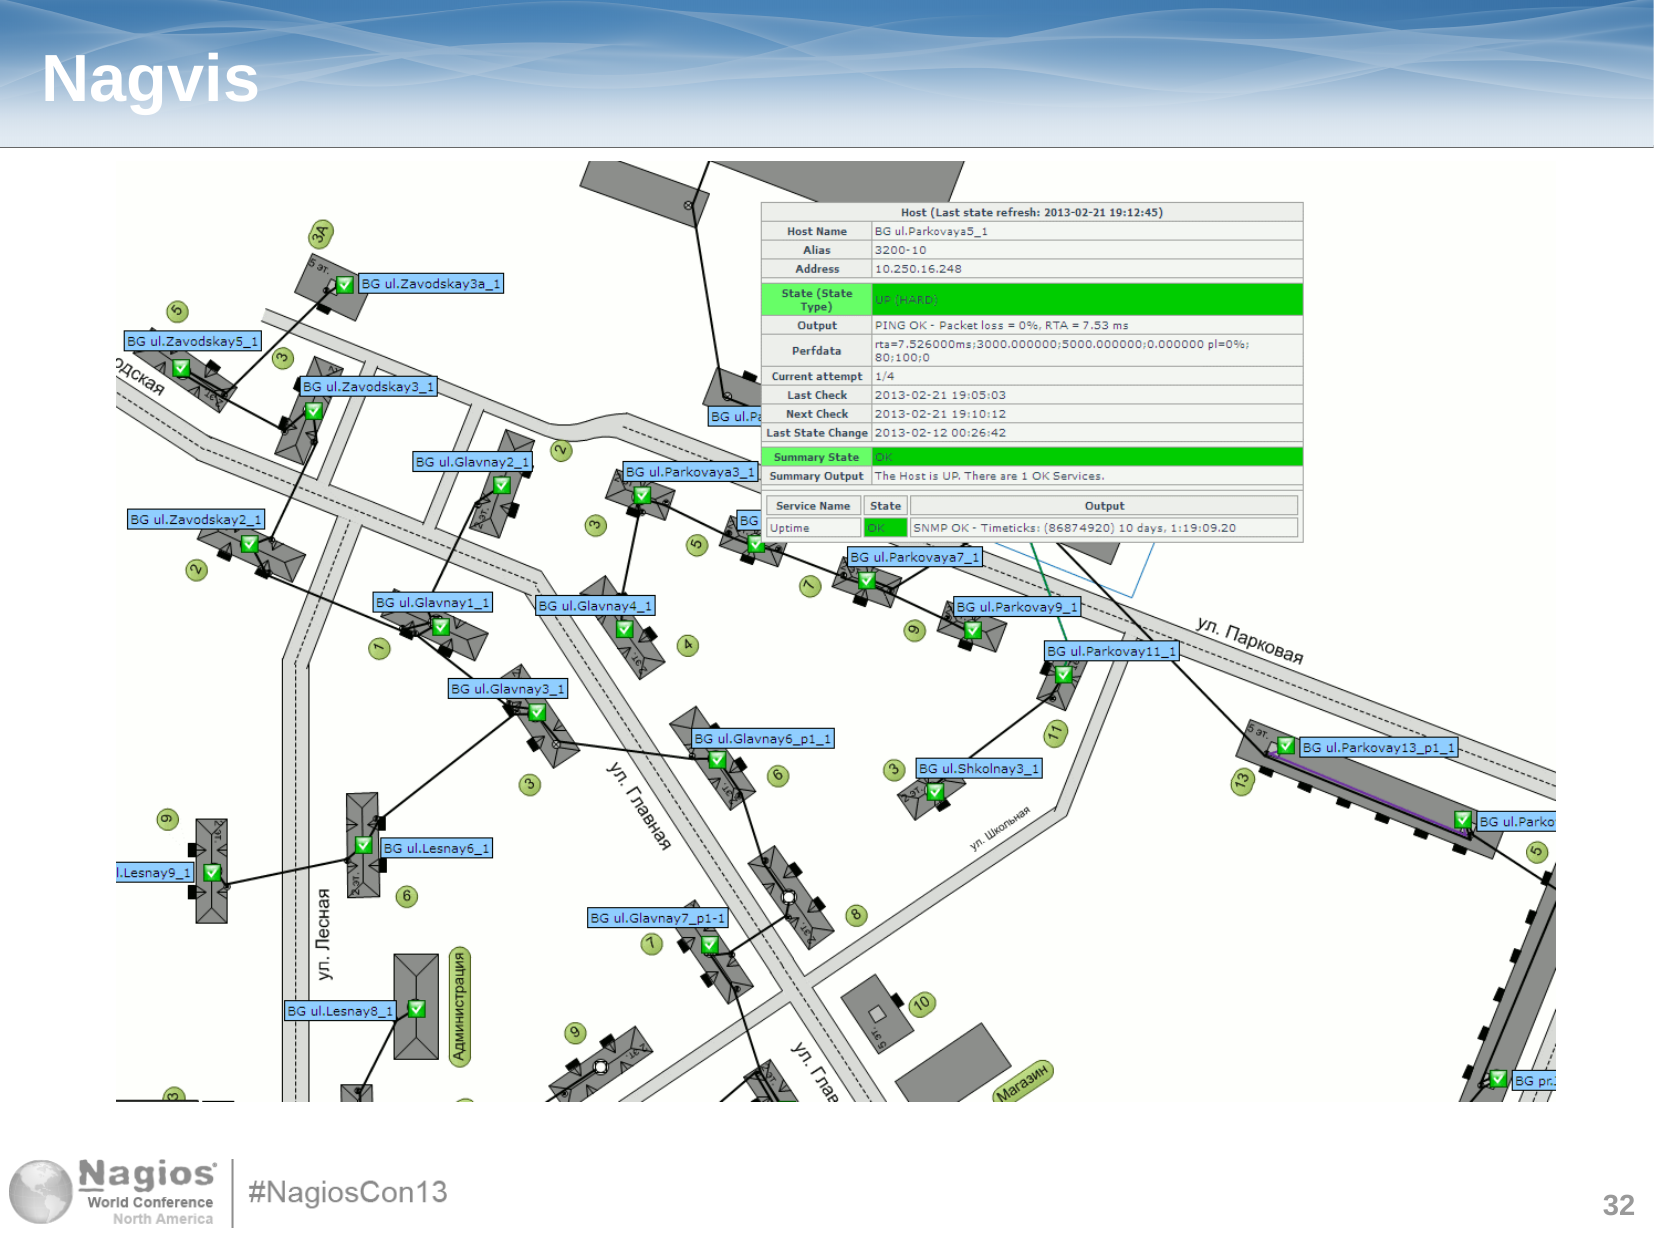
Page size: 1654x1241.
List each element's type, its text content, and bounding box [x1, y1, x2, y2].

title Nagvis [41, 29, 1248, 127]
picture [0, 0, 1654, 147]
picture [9, 1159, 453, 1228]
picture [116, 161, 1556, 1102]
